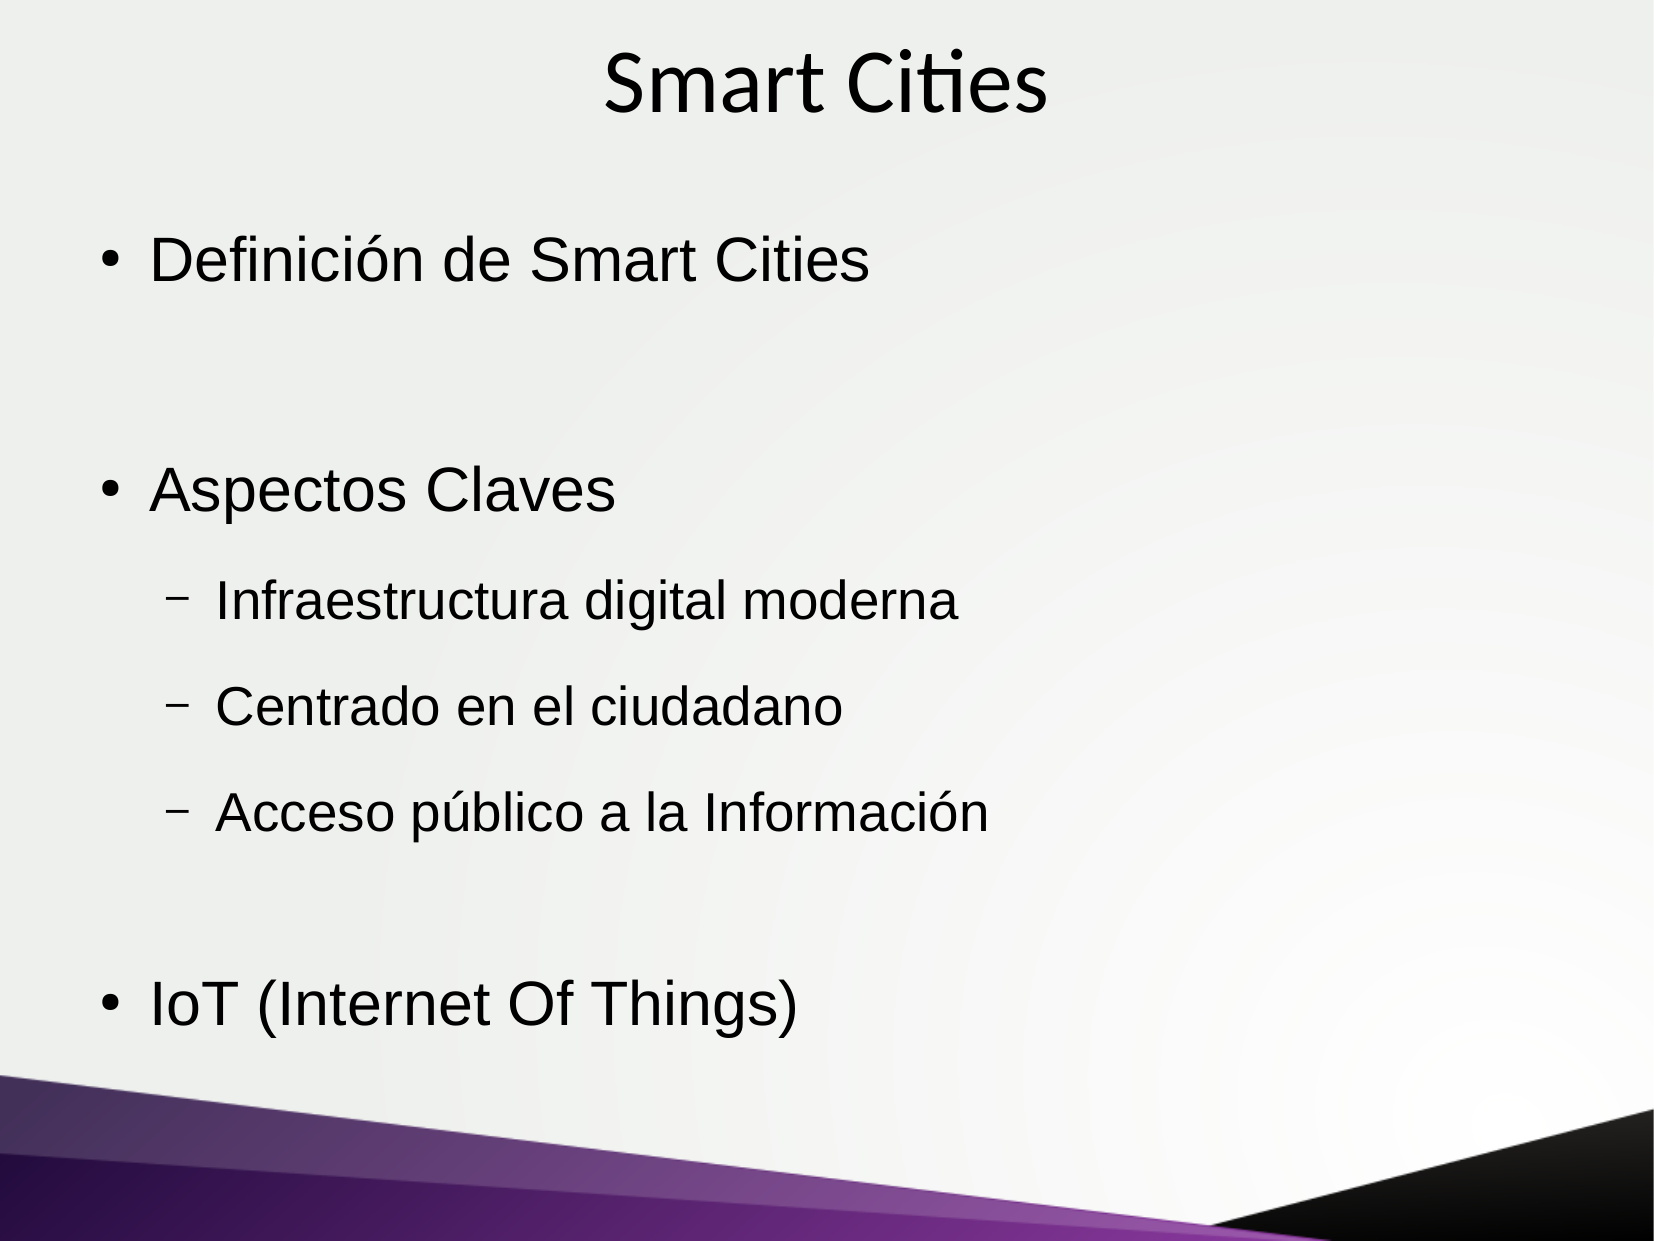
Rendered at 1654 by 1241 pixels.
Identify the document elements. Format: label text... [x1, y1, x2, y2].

list Definición de Smart Cities Aspectos Claves Infraestructura digital moderna Centrado en el ciudadano Acceso público a la Información IoT (Internet Of Things) [82, 224, 1571, 1045]
title Smart Cities [82, 33, 1571, 146]
picture [0, 0, 1654, 1241]
